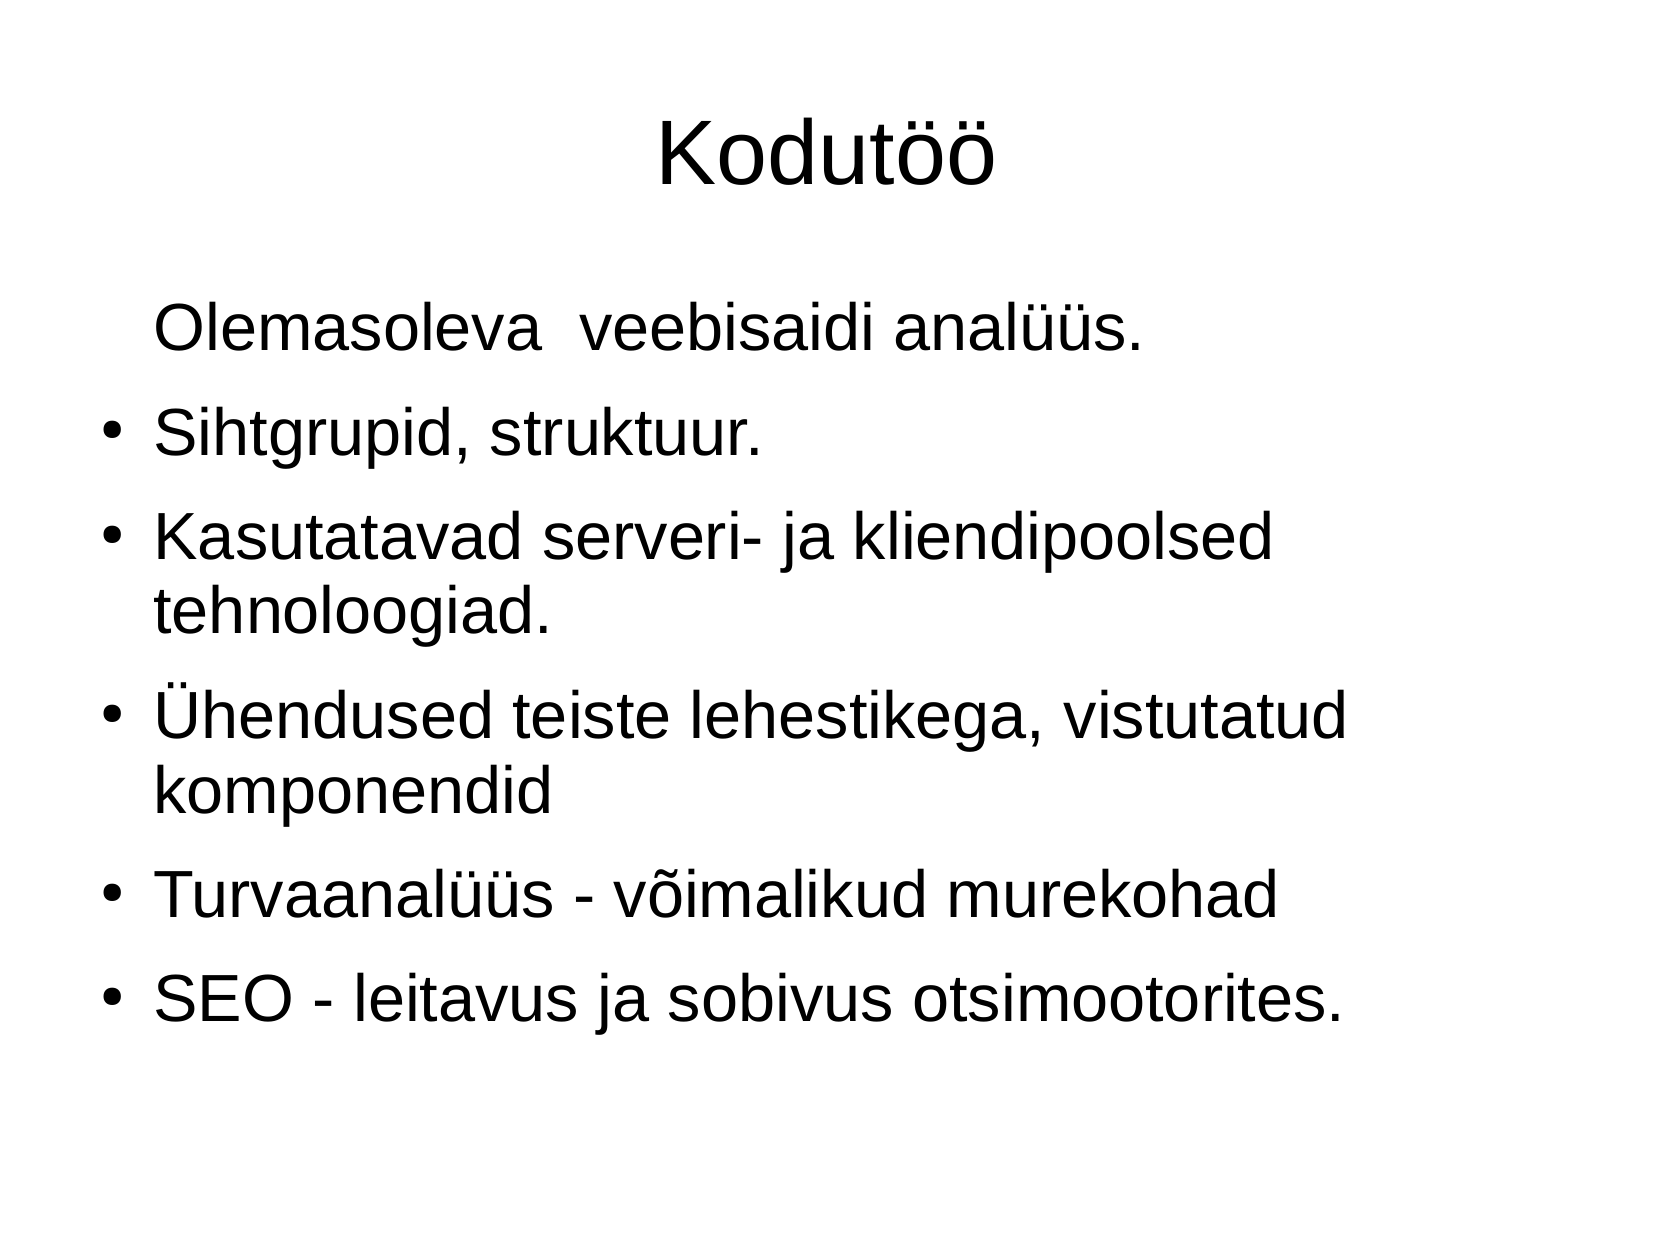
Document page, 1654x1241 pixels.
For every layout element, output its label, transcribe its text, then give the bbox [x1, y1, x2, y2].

list Olemasoleva veebisaidi analüüs. Sihtgrupid, struktuur. Kasutatavad serveri- ja kliendipoolsed tehnoloogiad. Ühendused teiste lehestikega, vistutatud komponendid Turvaanalüüs - võimalikud murekohad SEO - leitavus ja sobivus otsimootorites. [82, 290, 1571, 1141]
title Kodutöö [82, 56, 1571, 250]
